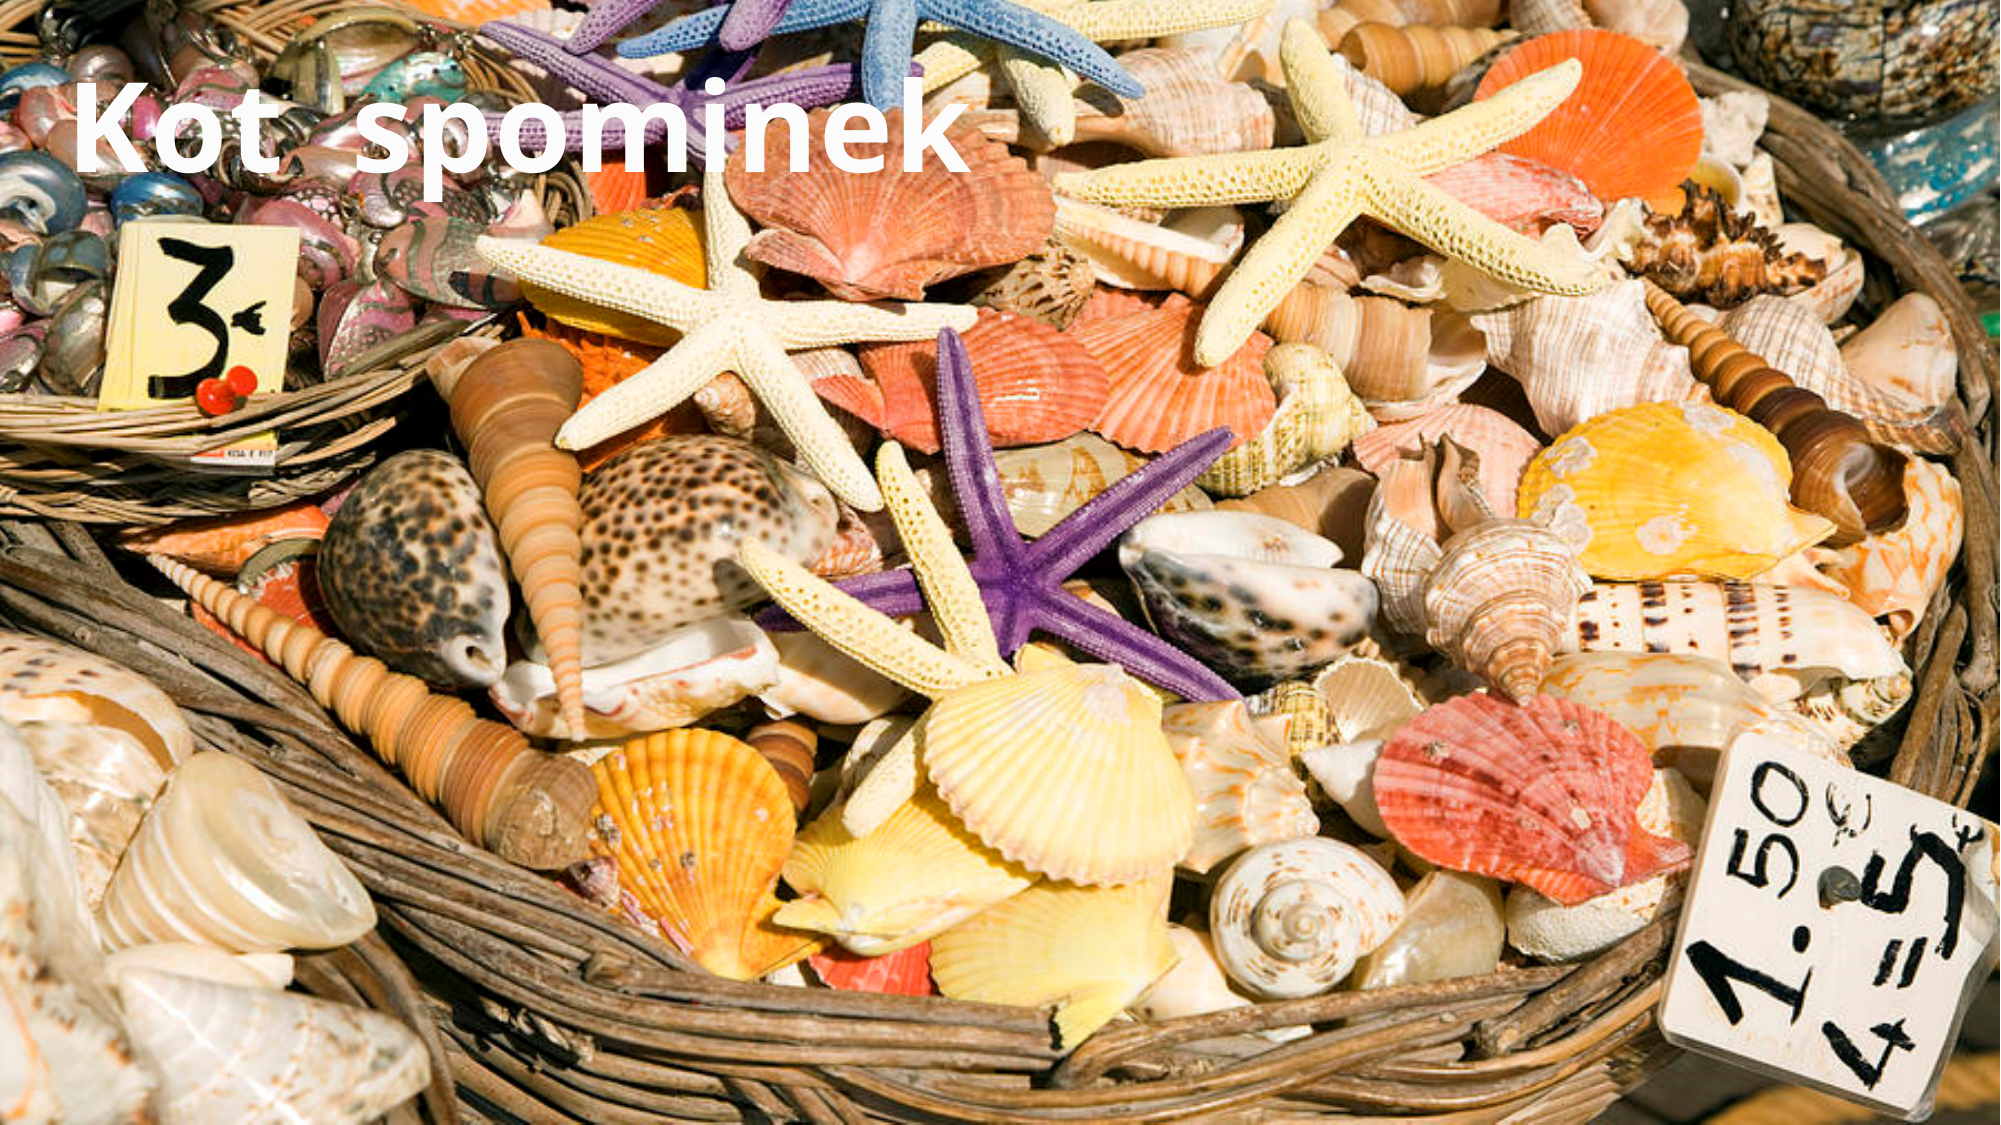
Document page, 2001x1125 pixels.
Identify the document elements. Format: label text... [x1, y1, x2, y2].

picture [0, 0, 2000, 1125]
text_box Kot spominek [52, 39, 1149, 205]
